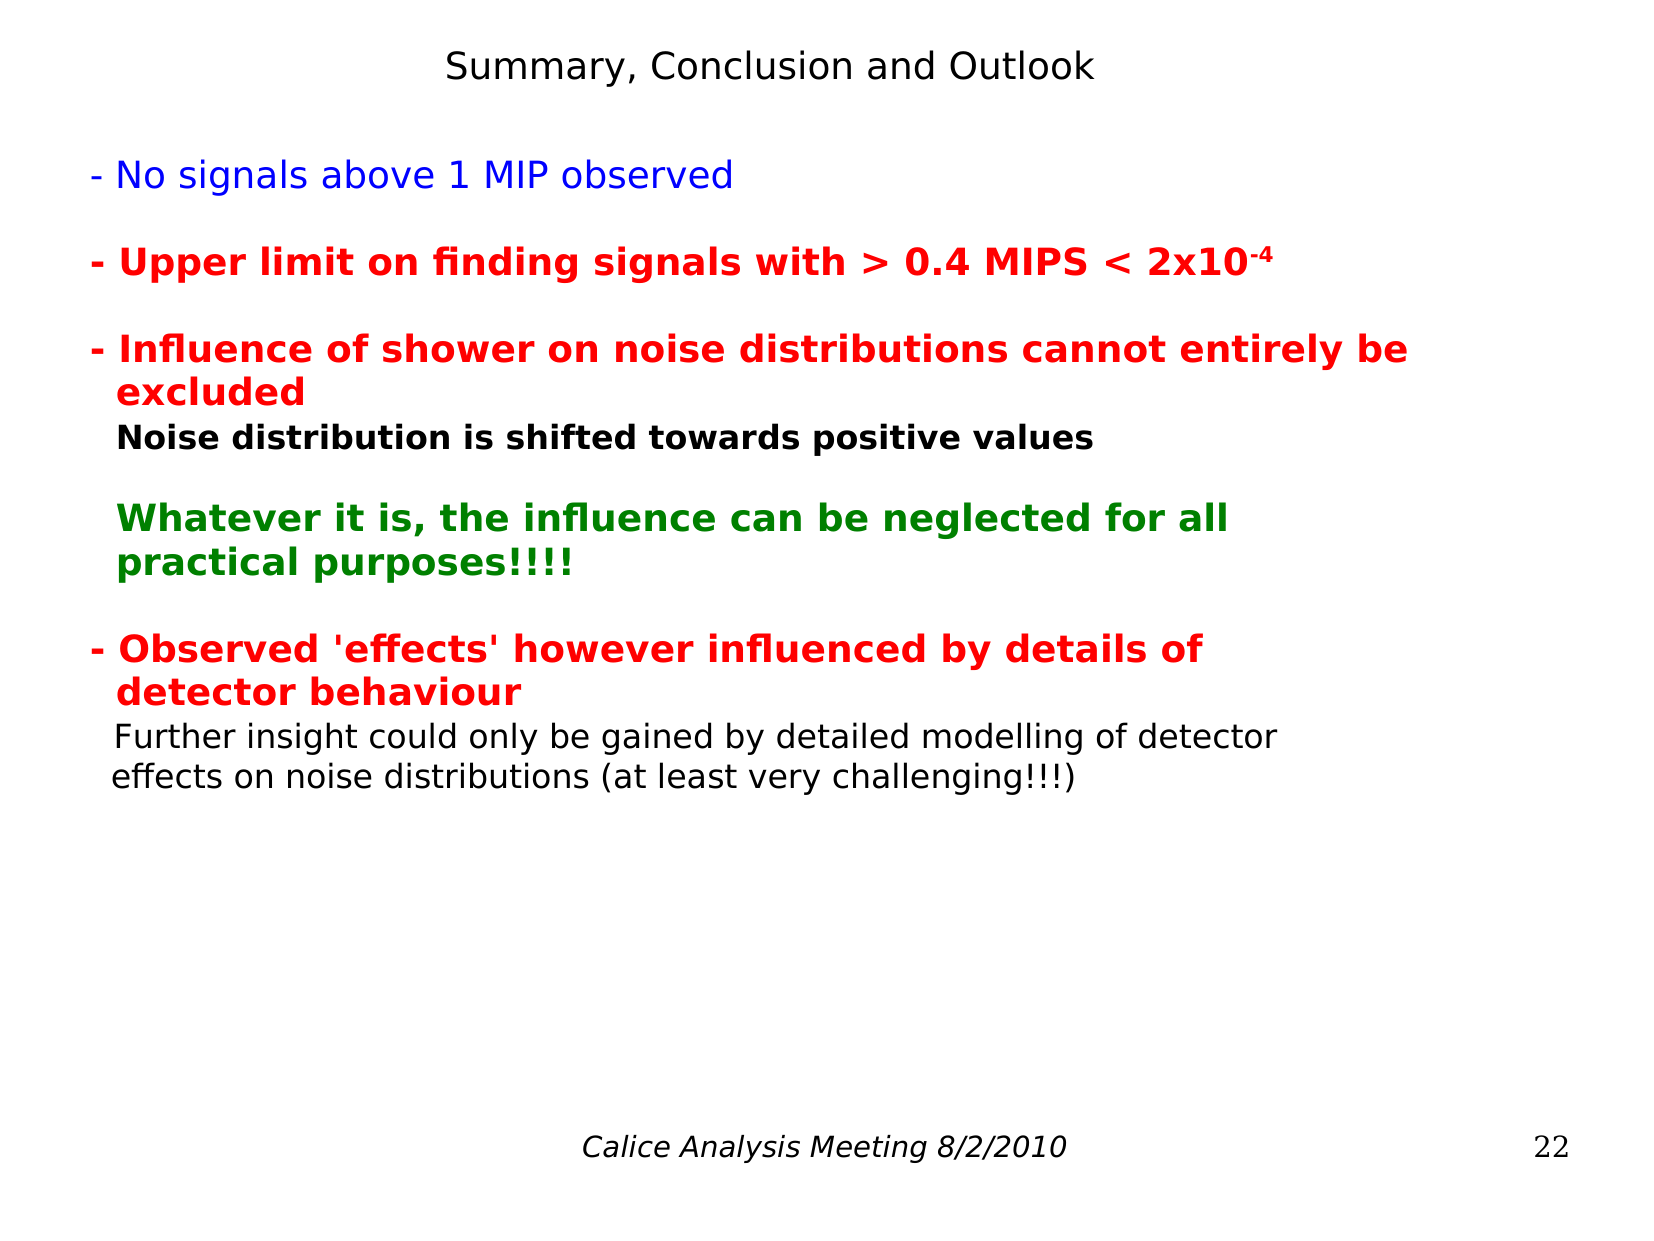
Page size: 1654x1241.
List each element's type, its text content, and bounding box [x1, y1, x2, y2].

text_box - No signals above 1 MIP observed - Upper limit on finding signals with > 0.4 MIPS < 2x10-4 - Influence of shower on noise distributions cannot entirely be excluded Noise distribution is shifted towards positive values Whatever it is, the influence can be neglected for all practical purposes!!!! - Observed 'effects' however influenced by details of detector behaviour Further insight could only be gained by detailed modelling of detector effects on noise distributions (at least very challenging!!!) [75, 146, 1396, 1023]
text_box Summary, Conclusion and Outlook [430, 37, 1109, 96]
